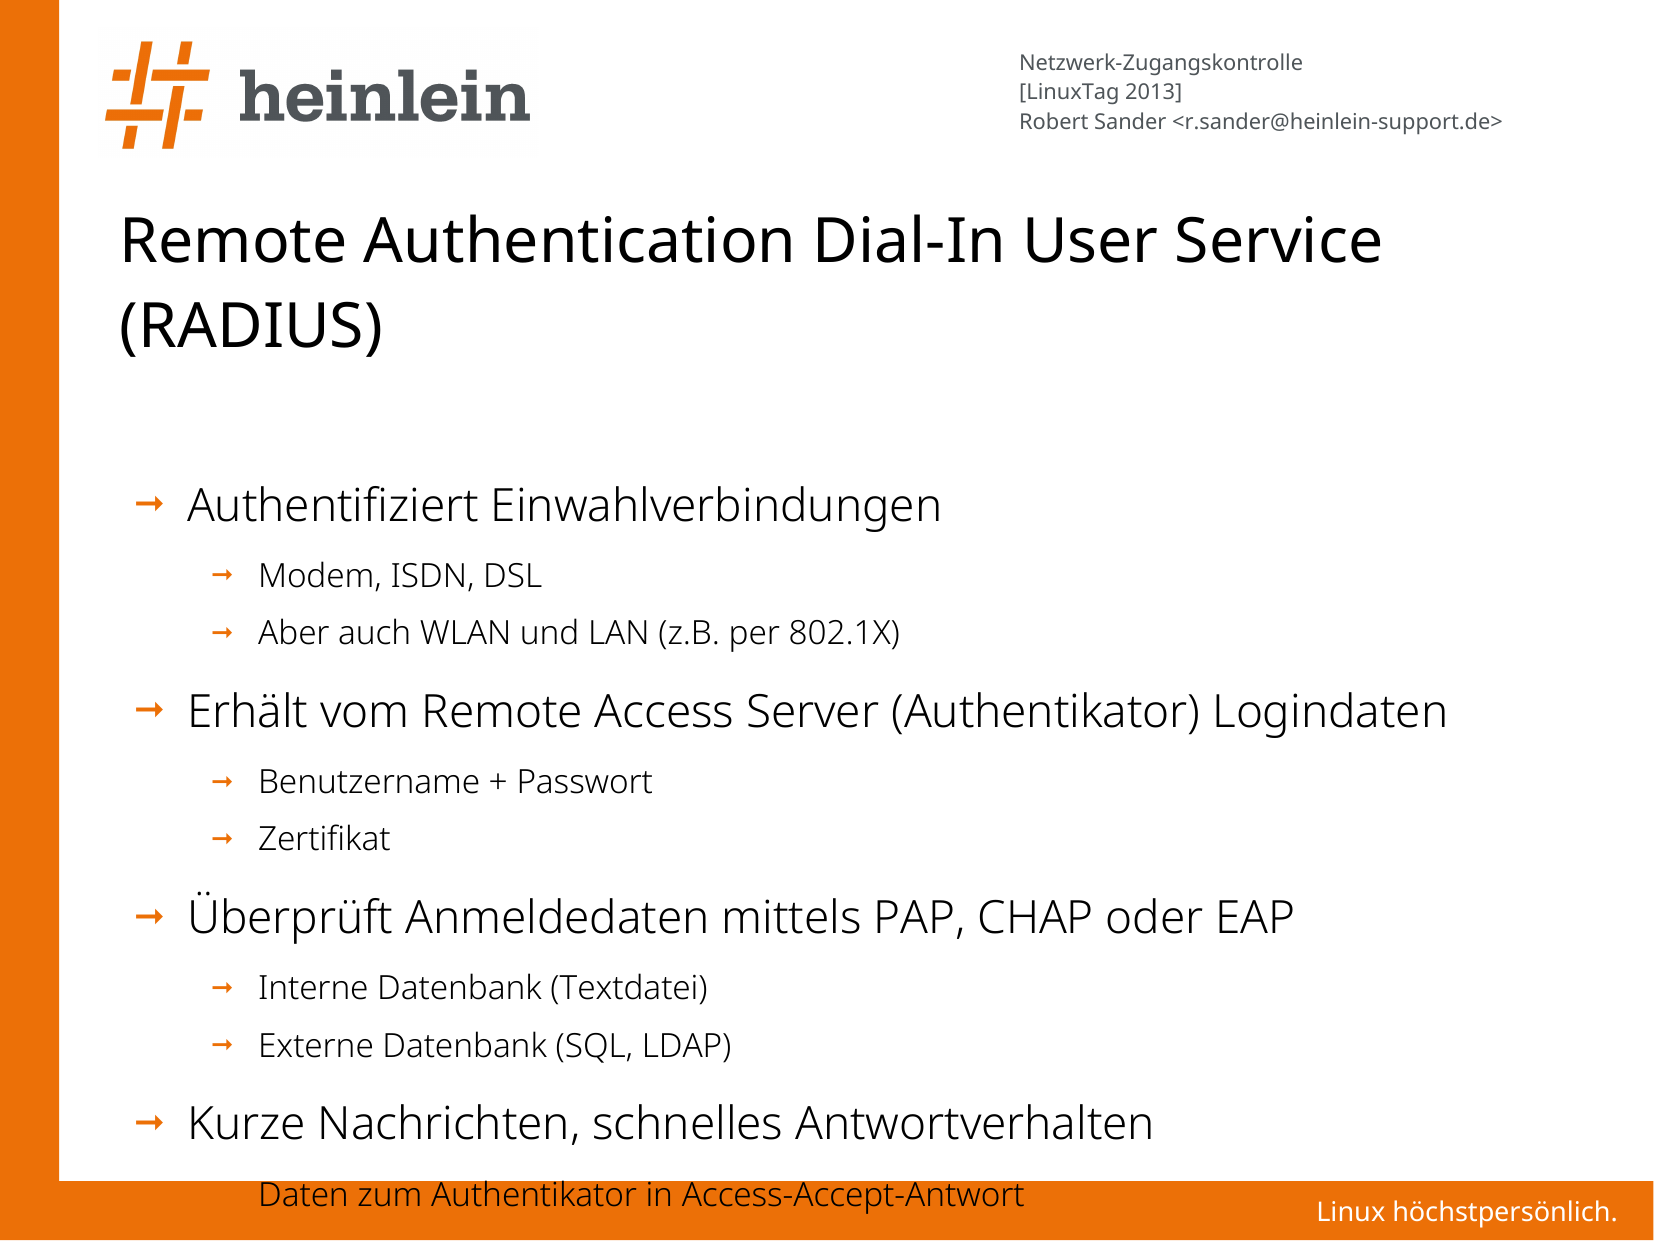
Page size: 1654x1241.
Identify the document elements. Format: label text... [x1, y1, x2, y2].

picture [98, 27, 539, 158]
list Authentifiziert Einwahlverbindungen Modem, ISDN, DSL Aber auch WLAN und LAN (z.B. per 802.1X) Erhält vom Remote Access Server (Authentikator) Logindaten Benutzername + Passwort Zertifikat Überprüft Anmeldedaten mittels PAP, CHAP oder EAP Interne Datenbank (Textdatei) Externe Datenbank (SQL, LDAP) Kurze Nachrichten, schnelles Antwortverhalten Daten zum Authentikator in Access-Accept-Antwort [116, 471, 1570, 1149]
title Remote Authentication Dial-In User Service (RADIUS) [119, 216, 1538, 367]
